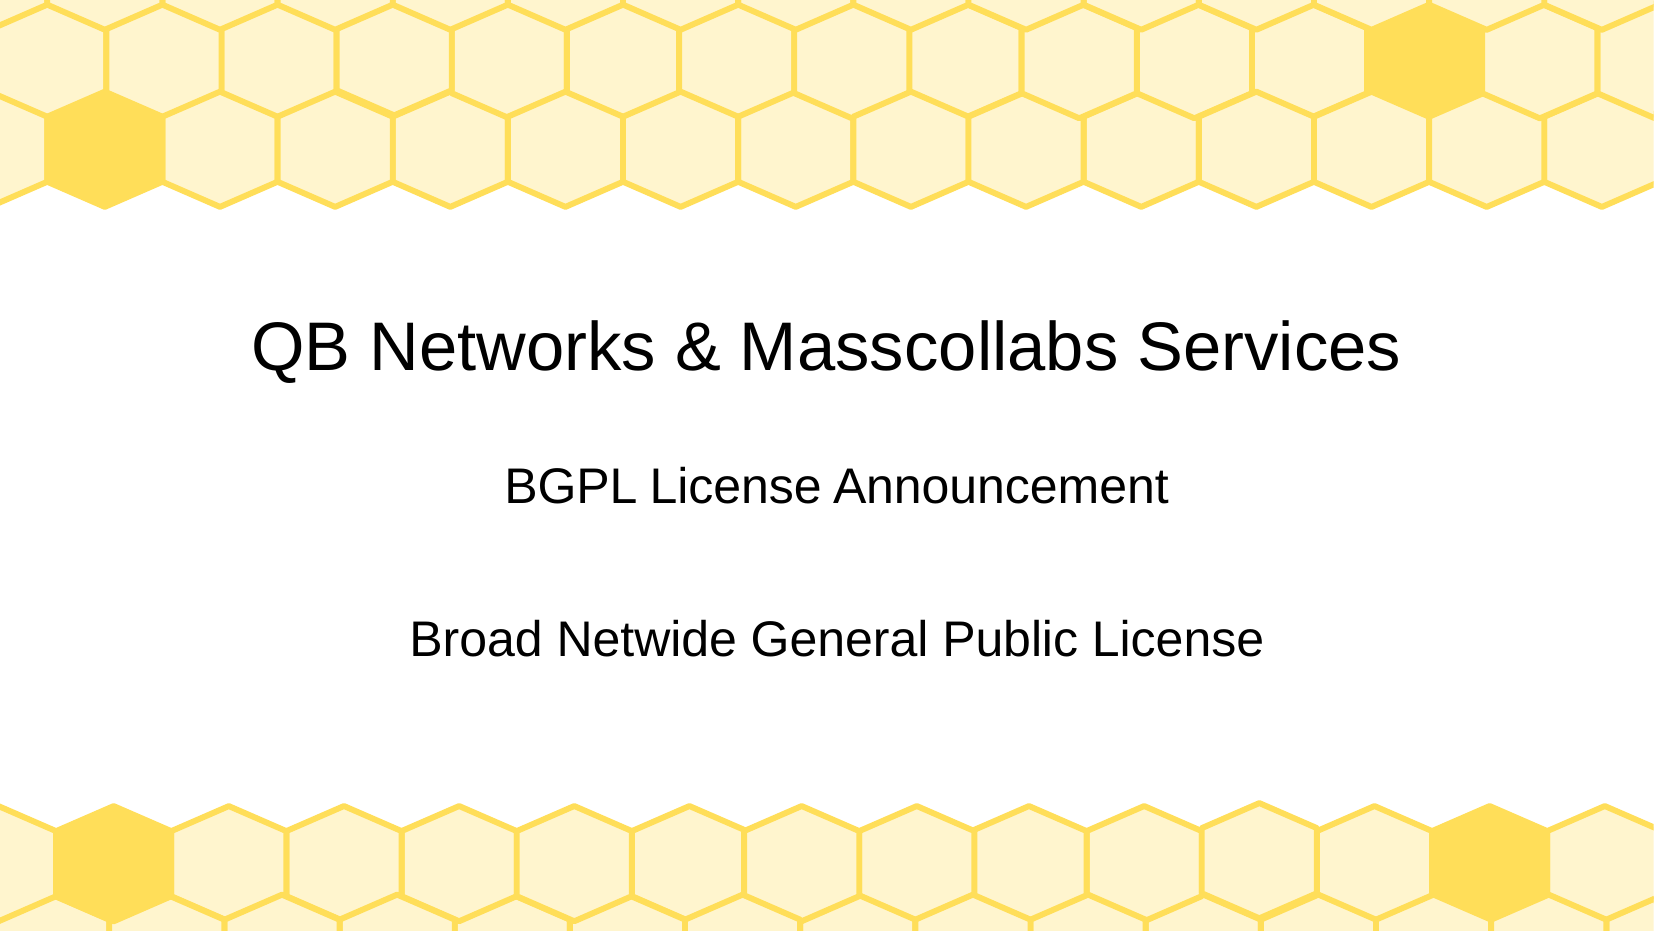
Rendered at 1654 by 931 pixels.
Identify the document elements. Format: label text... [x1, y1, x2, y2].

subtitle BGPL License Announcement [98, 412, 1576, 561]
text_box Broad Netwide General Public License [98, 564, 1576, 713]
title QB Networks & Masscollabs Services [88, 243, 1565, 451]
